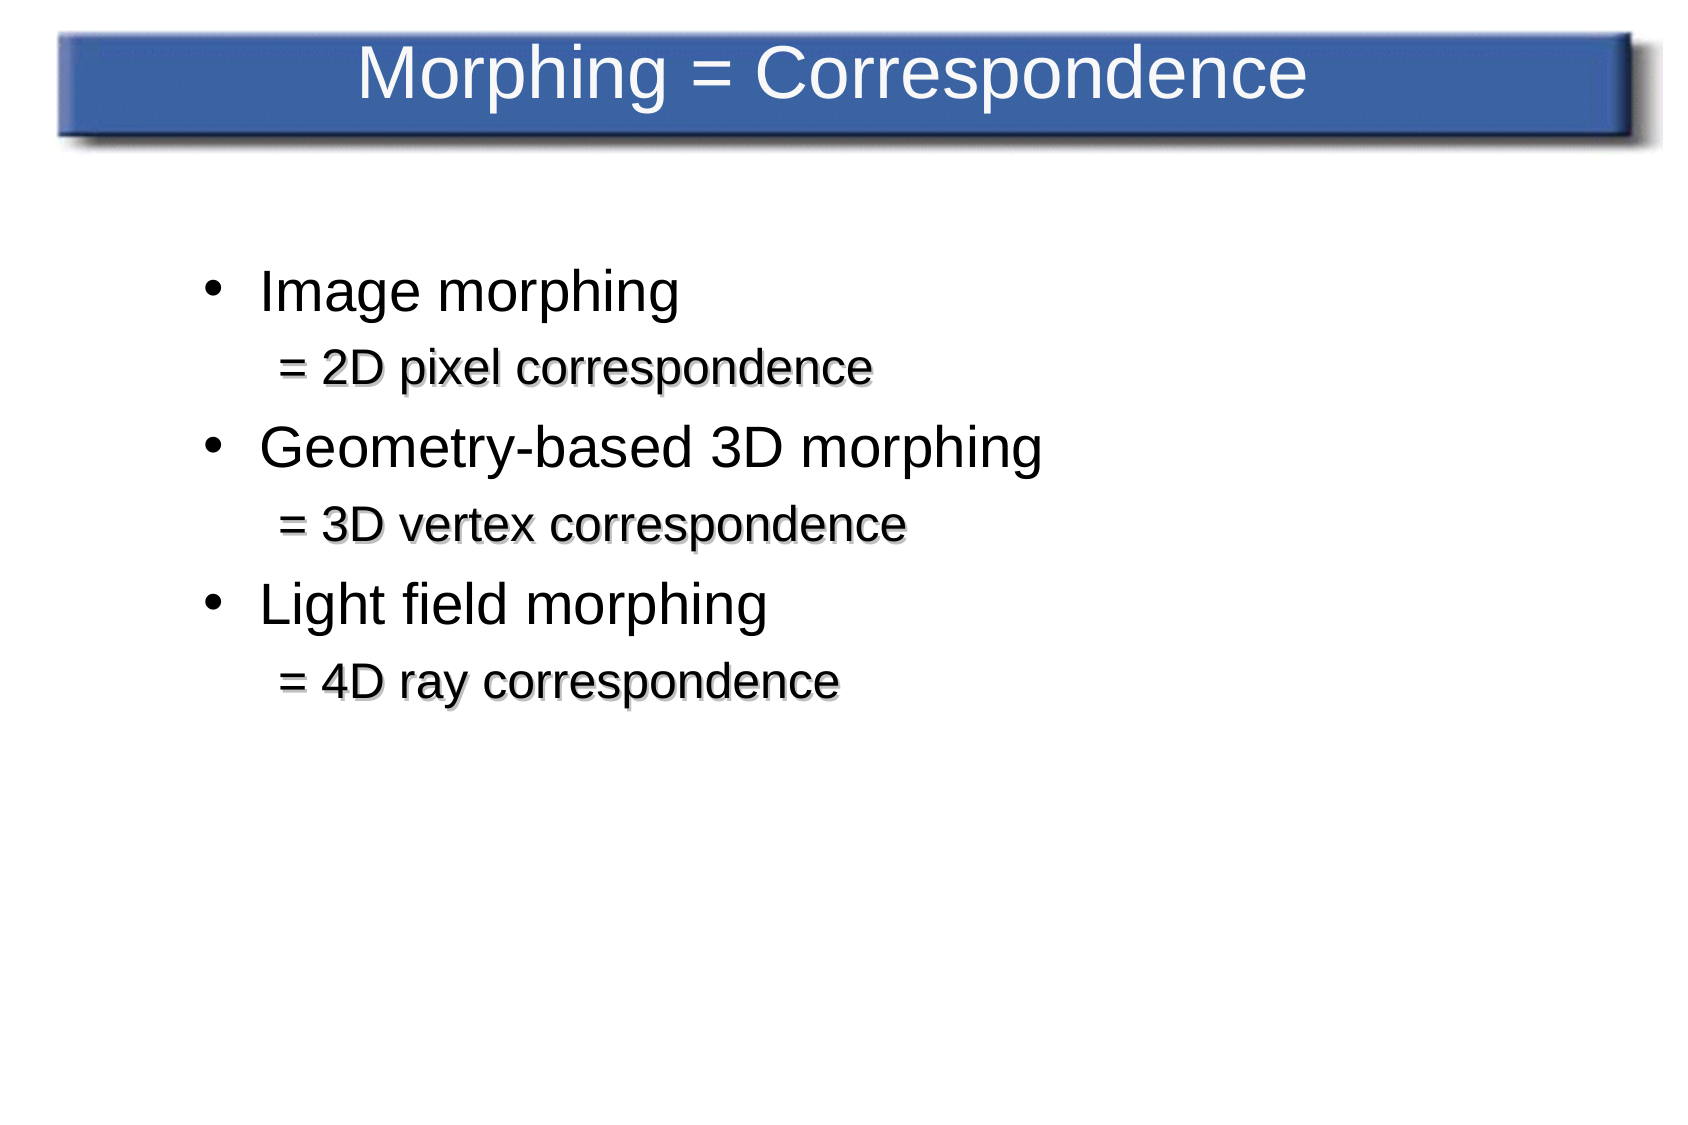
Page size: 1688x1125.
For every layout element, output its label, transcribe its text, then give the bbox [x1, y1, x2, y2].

title Morphing = Correspondence [154, 0, 1533, 138]
picture [56, 29, 1663, 156]
list Image morphing = 2D pixel correspondence Geometry-based 3D morphing = 3D vertex correspondence Light field morphing = 4D ray correspondence [188, 245, 1500, 1013]
